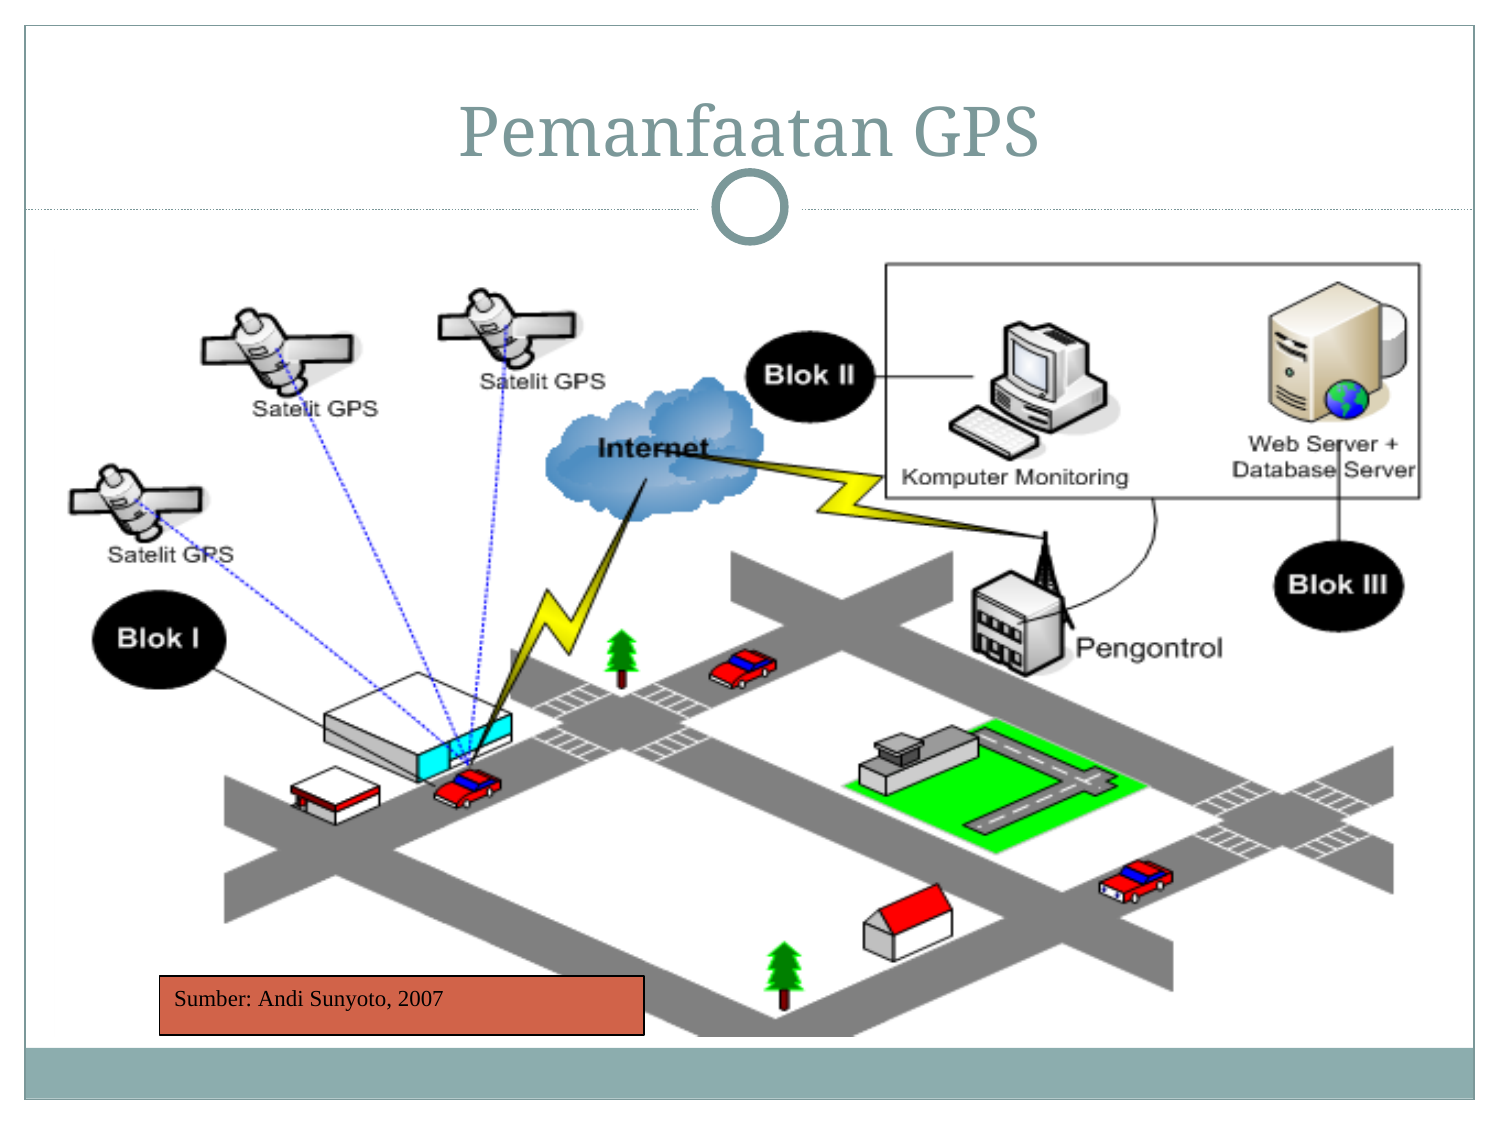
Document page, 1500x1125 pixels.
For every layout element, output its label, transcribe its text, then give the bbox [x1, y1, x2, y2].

text_box Sumber: Andi Sunyoto, 2007 [159, 976, 644, 1035]
picture [53, 249, 1436, 1037]
title Pemanfaatan GPS [112, 66, 1388, 185]
